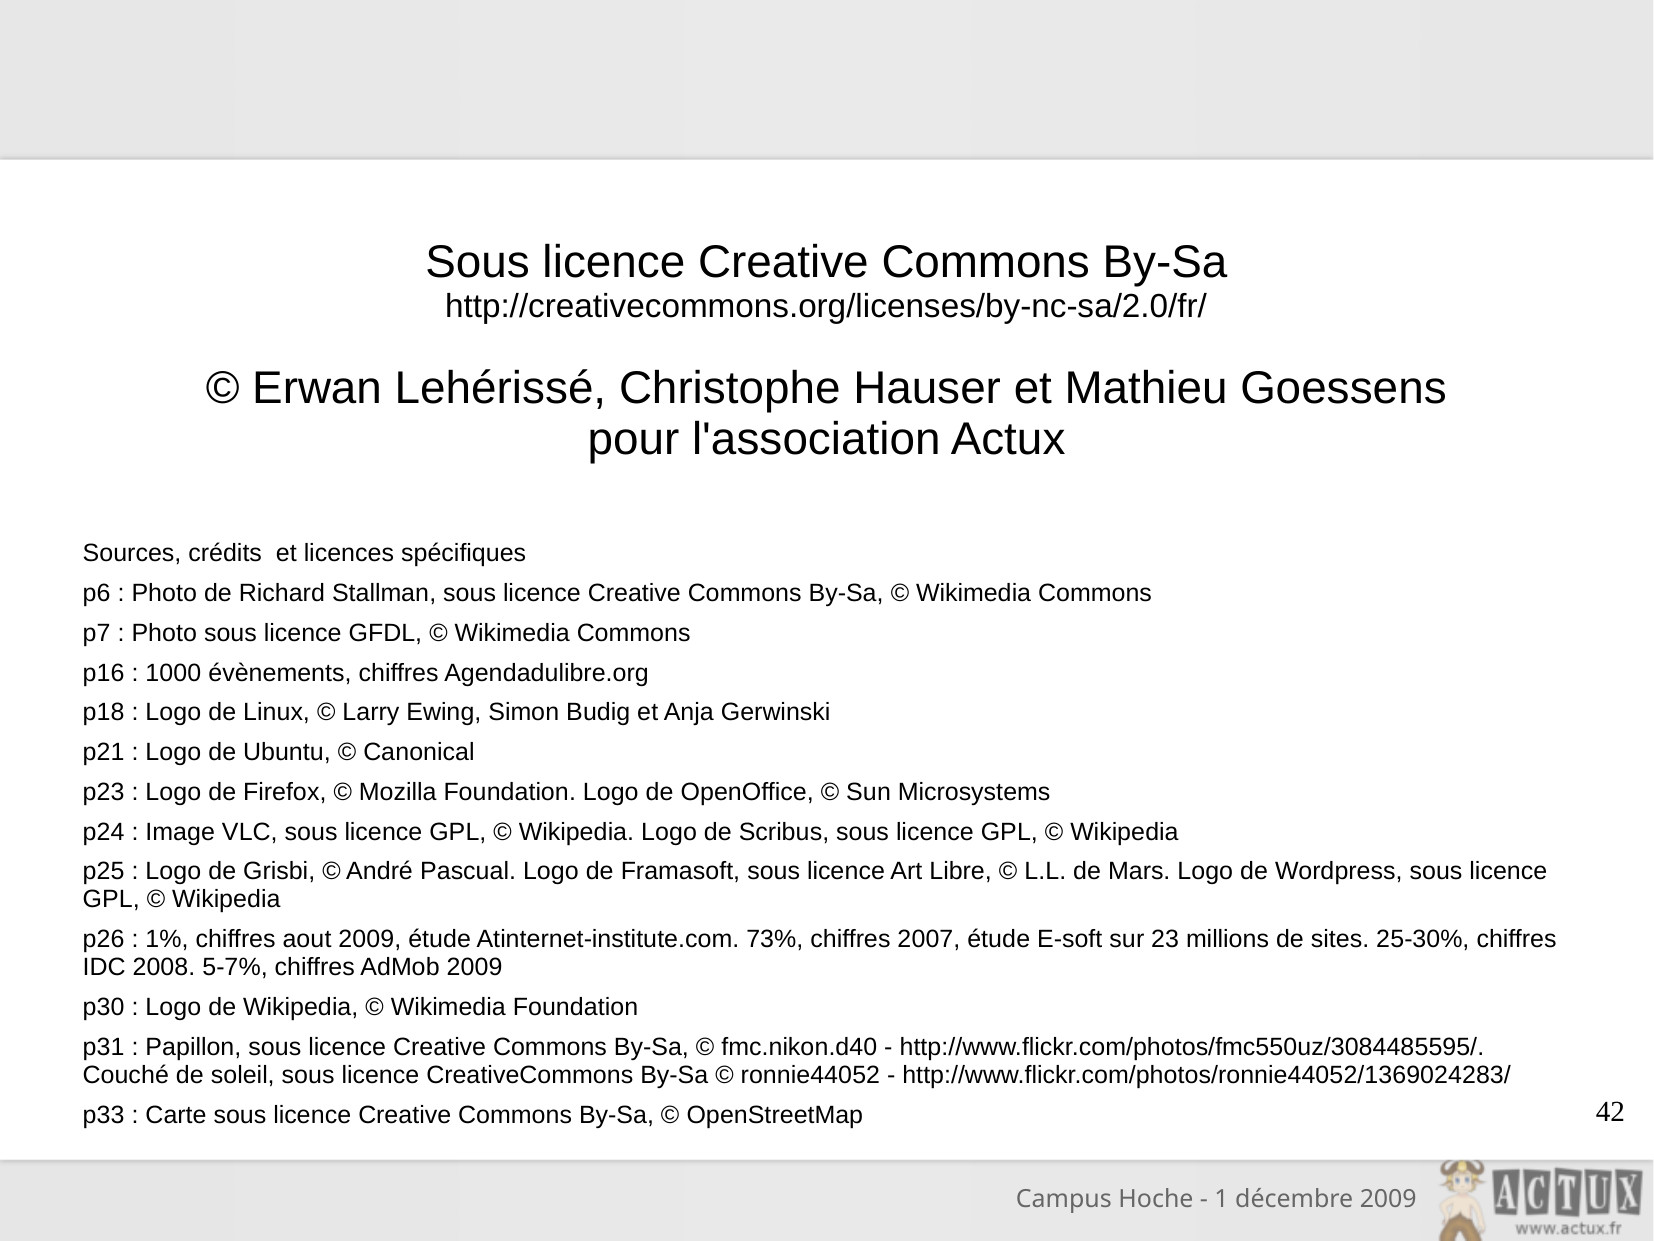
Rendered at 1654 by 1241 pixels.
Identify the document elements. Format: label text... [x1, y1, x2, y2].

picture [0, 0, 1654, 1241]
subtitle Sous licence Creative Commons By-Sa http://creativecommons.org/licenses/by-nc-sa/2.0/fr/ © Erwan Lehérissé, Christophe Hauser et Mathieu Goessens pour l'association Actux Sources, crédits et licences spécifiques p6 : Photo de Richard Stallman, sous licence Creative Commons By-Sa, © Wikimedia Commons p7 : Photo sous licence GFDL, © Wikimedia Commons p16 : 1000 évènements, chiffres Agendadulibre.org p18 : Logo de Linux, © Larry Ewing, Simon Budig et Anja Gerwinski p21 : Logo de Ubuntu, © Canonical p23 : Logo de Firefox, © Mozilla Foundation. Logo de OpenOffice, © Sun Microsystems p24 : Image VLC, sous licence GPL, © Wikipedia. Logo de Scribus, sous licence GPL, © Wikipedia p25 : Logo de Grisbi, © André Pascual. Logo de Framasoft, sous licence Art Libre, © L.L. de Mars. Logo de Wordpress, sous licence GPL, © Wikipedia p26 : 1%, chiffres aout 2009, étude Atinternet-institute.com. 73%, chiffres 2007, étude E-soft sur 23 millions de sites. 25-30%, chiffres IDC 2008. 5-7%, chiffres AdMob 2009 p30 : Logo de Wikipedia, © Wikimedia Foundation p31 : Papillon, sous licence Creative Commons By-Sa, © fmc.nikon.d40 - http://www.flickr.com/photos/fmc550uz/3084485595/. Couché de soleil, sous licence CreativeCommons By-Sa © ronnie44052 - http://www.flickr.com/photos/ronnie44052/1369024283/ p33 : Carte sous licence Creative Commons By-Sa, © OpenStreetMap [82, 166, 1571, 1199]
